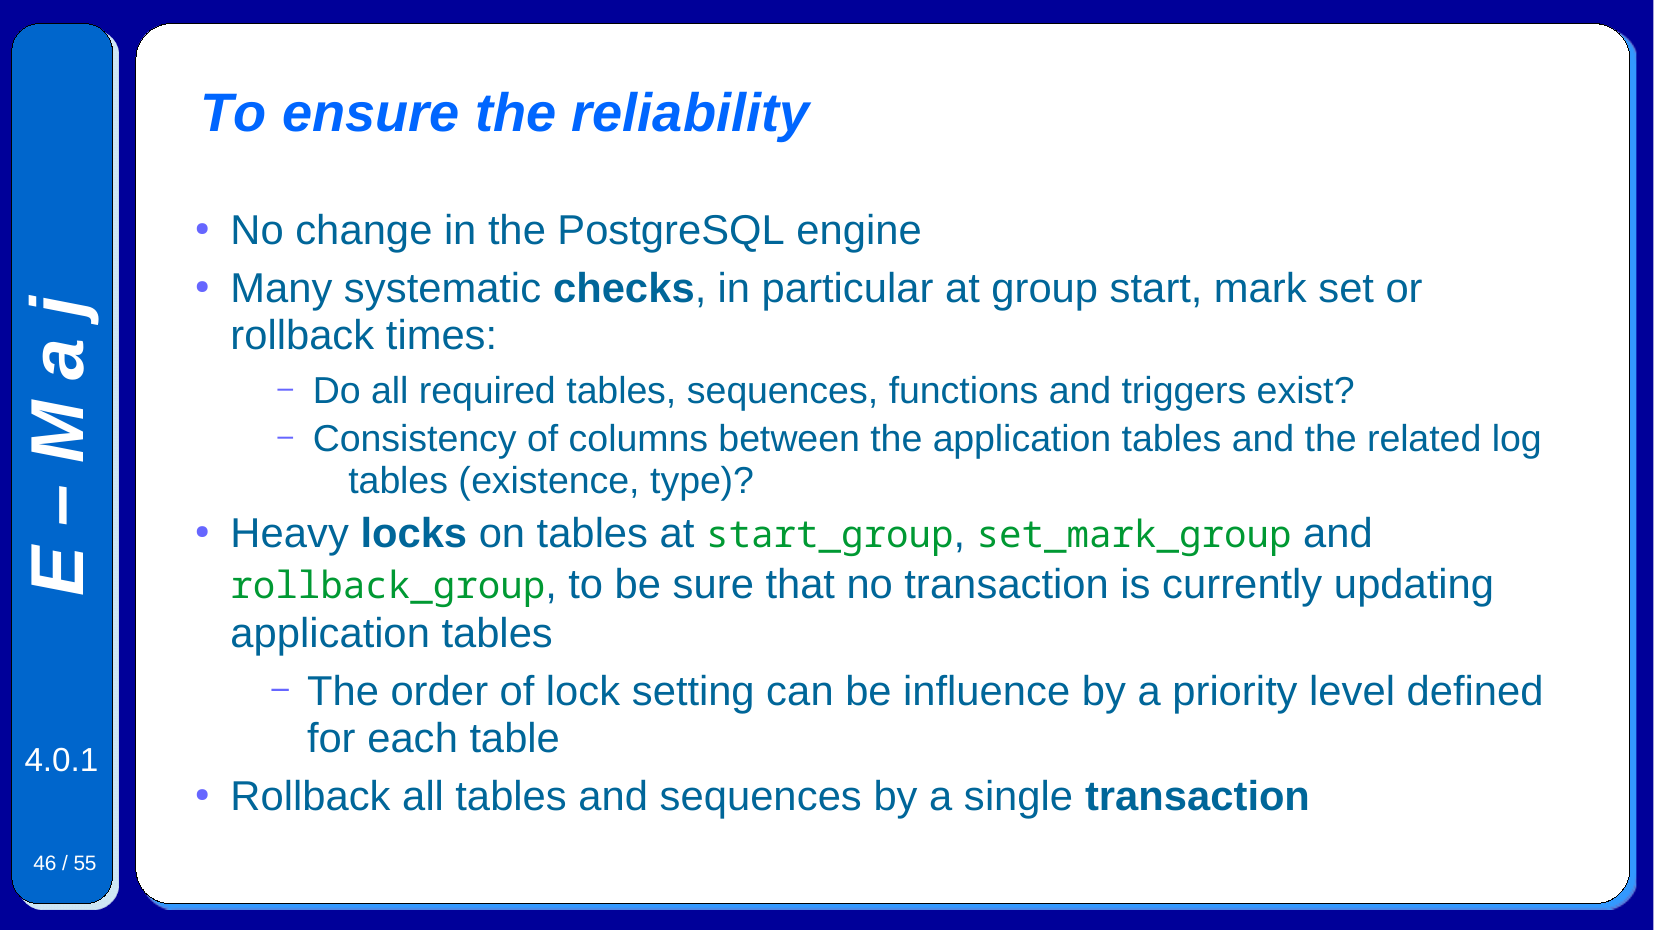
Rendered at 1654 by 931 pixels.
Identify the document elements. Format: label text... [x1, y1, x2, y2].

list No change in the PostgreSQL engine Many systematic checks, in particular at group start, mark set or rollback times: Do all required tables, sequences, functions and triggers exist? Consistency of columns between the application tables and the related log tables (existence, type)? Heavy locks on tables at start_group, set_mark_group and rollback_group, to be sure that no transaction is currently updating application tables The order of lock setting can be influence by a priority level defined for each table Rollback all tables and sequences by a single transaction [177, 206, 1587, 827]
title To ensure the reliability [200, 34, 1575, 191]
